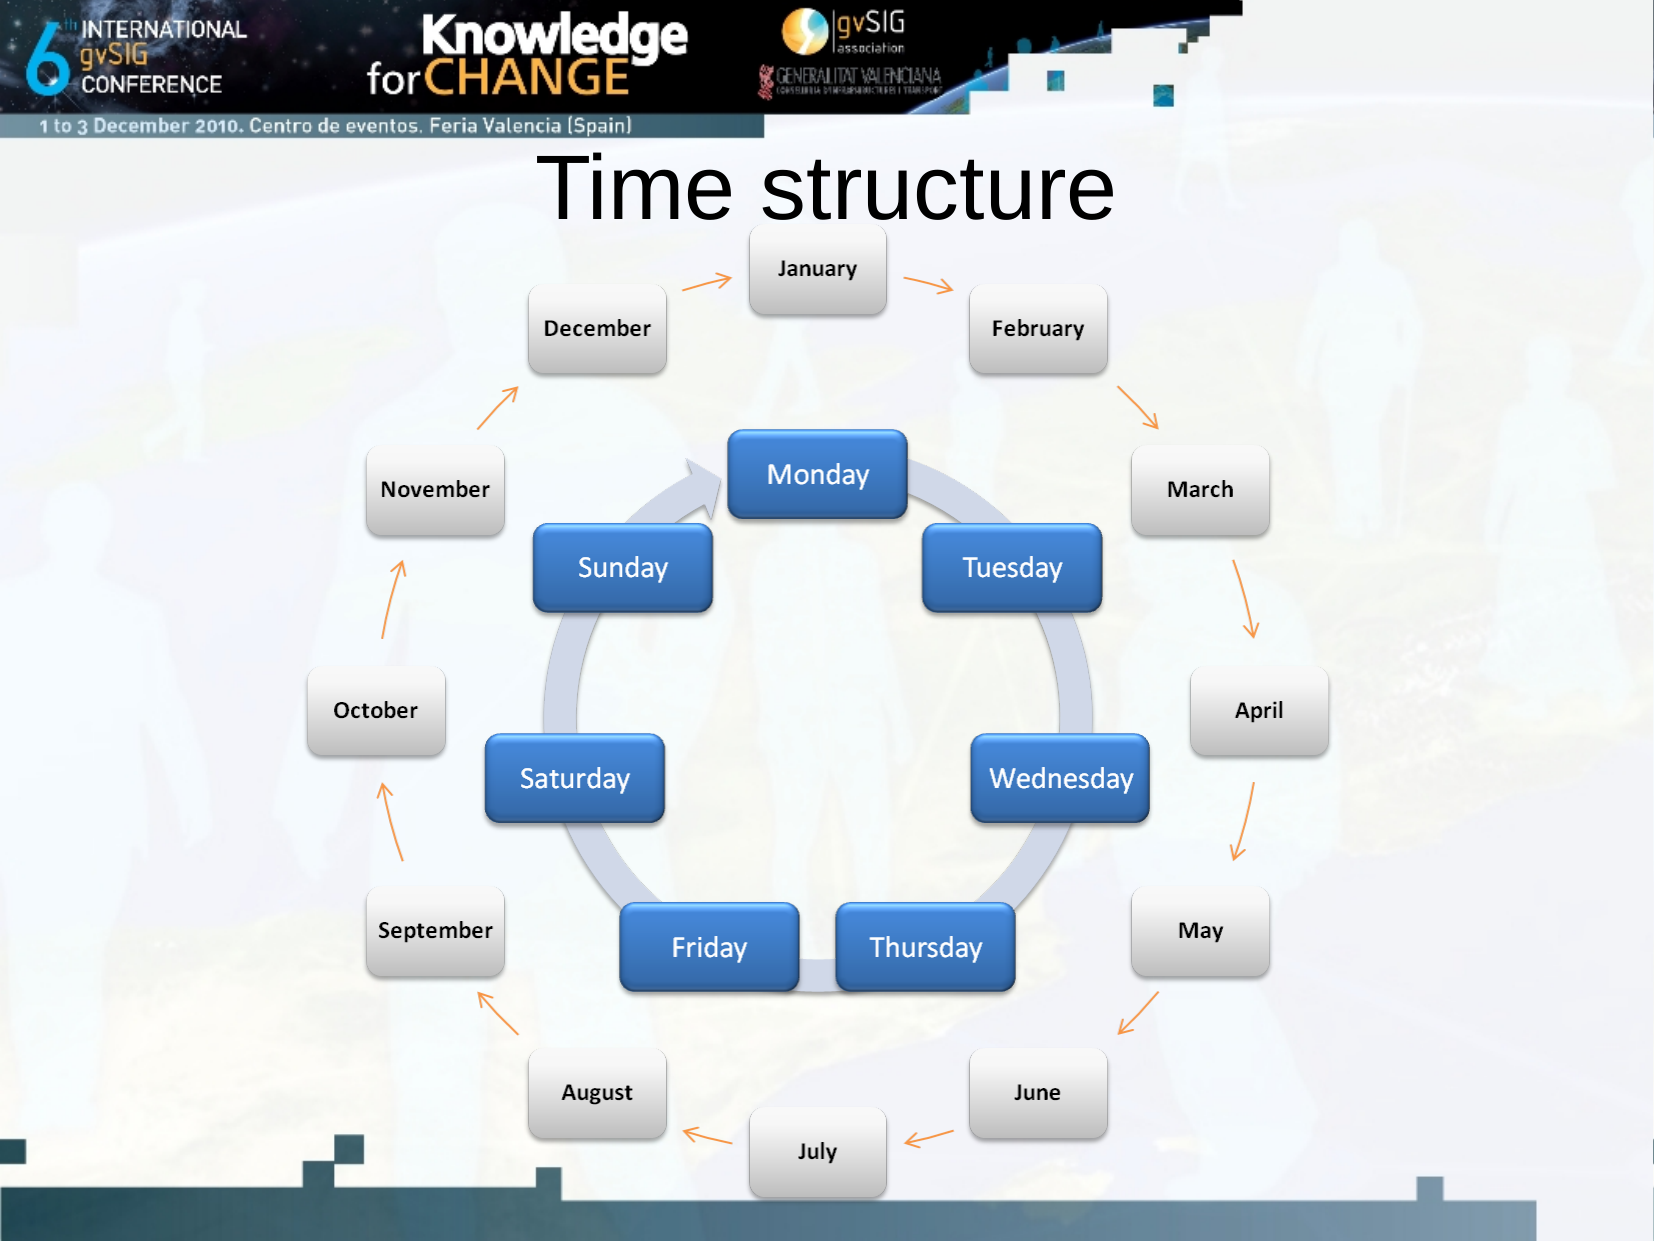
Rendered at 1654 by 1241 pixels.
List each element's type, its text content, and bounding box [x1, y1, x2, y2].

title Time structure [82, 92, 1571, 285]
picture [0, 0, 1654, 1241]
